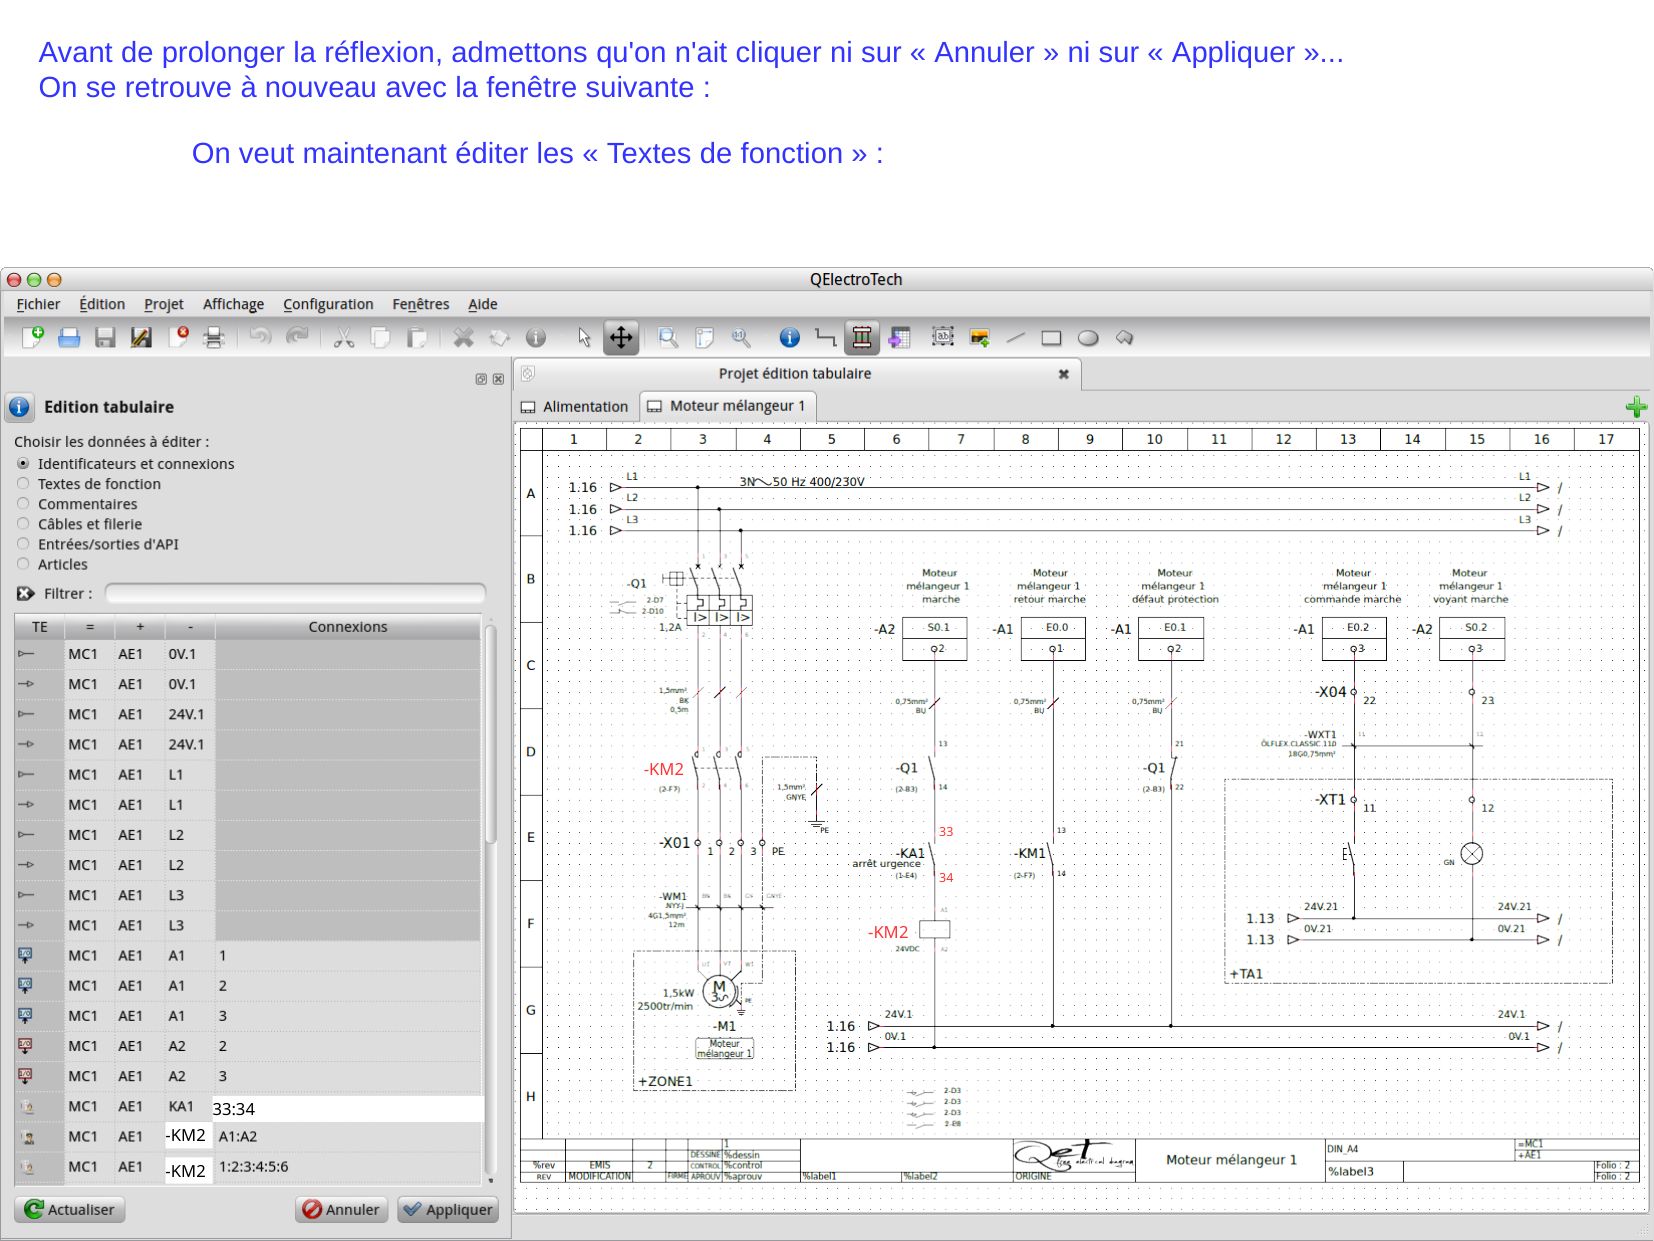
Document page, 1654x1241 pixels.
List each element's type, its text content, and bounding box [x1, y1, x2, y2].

text_box -KM2 [165, 1122, 213, 1149]
text_box -KM2 [868, 918, 916, 945]
text_box Avant de prolonger la réflexion, admettons qu'on n'ait cliquer ni sur « Annuler » ni sur « Appliquer »... [23, 28, 1607, 64]
picture [0, 267, 1654, 1241]
text_box On veut maintenant éditer les « Textes de fonction » : [177, 129, 1075, 189]
text_box 34 [939, 865, 963, 892]
text_box 33 [939, 818, 963, 845]
text_box 33:34 [212, 1095, 485, 1123]
text_box -KM2 [165, 1157, 213, 1184]
text_box On se retrouve à nouveau avec la fenêtre suivante : [23, 64, 1607, 124]
text_box -KM2 [643, 755, 692, 783]
